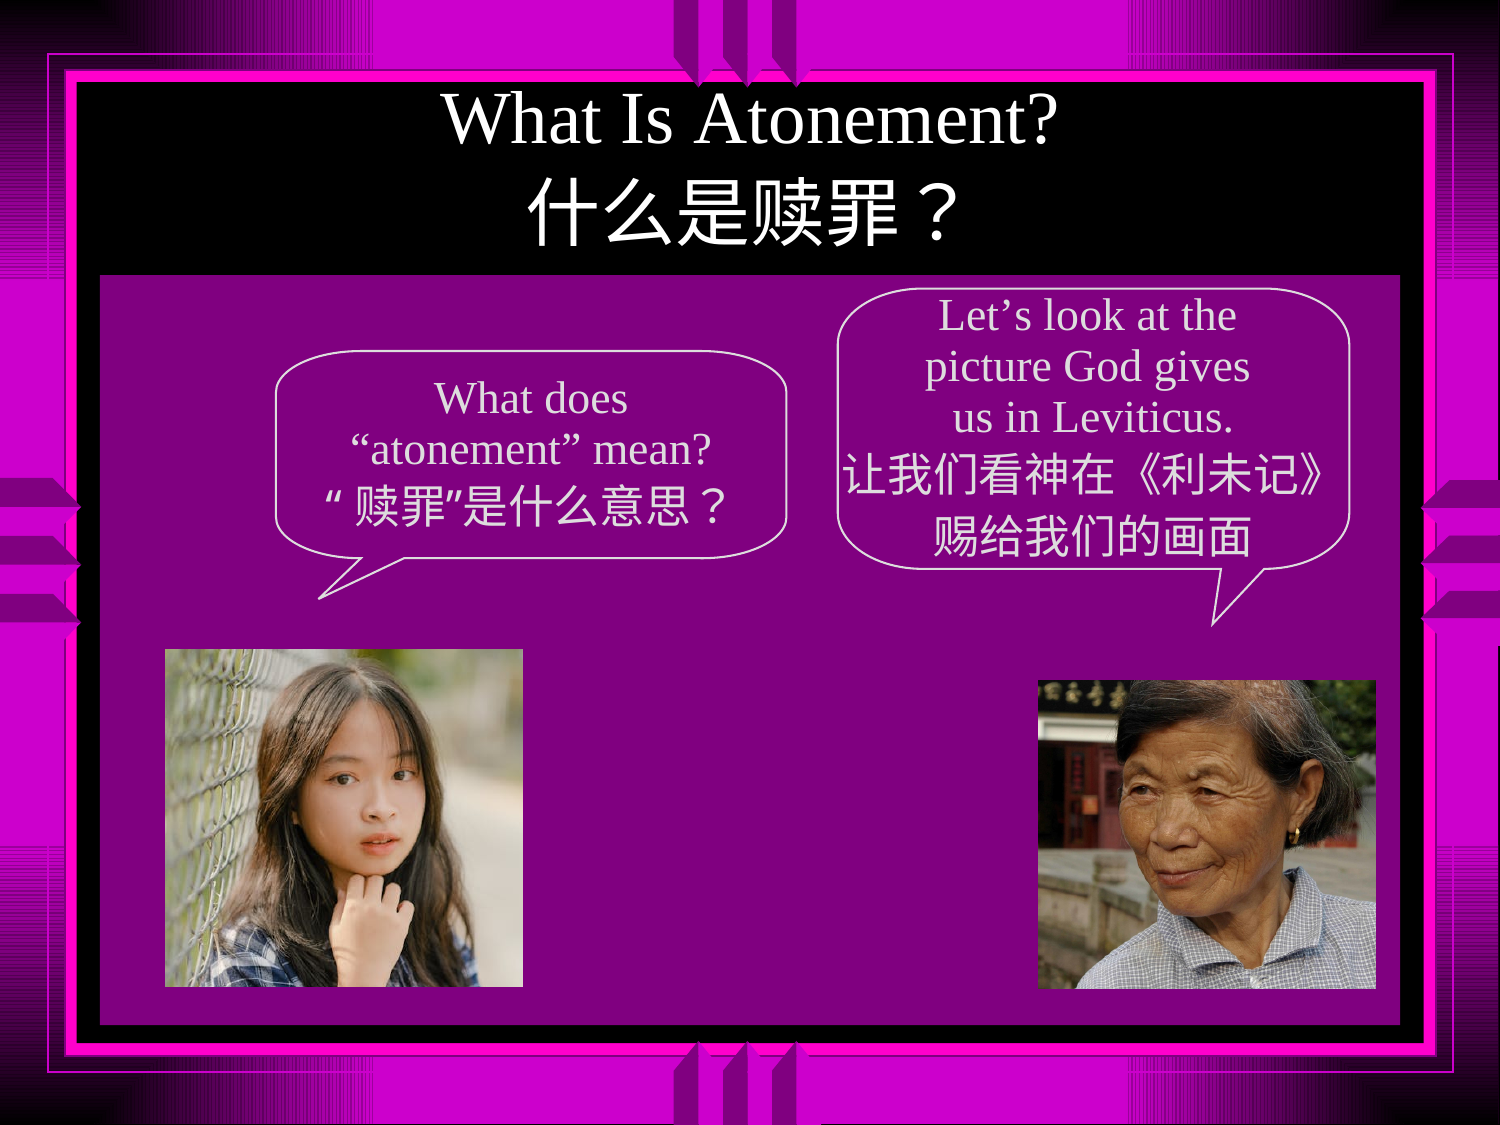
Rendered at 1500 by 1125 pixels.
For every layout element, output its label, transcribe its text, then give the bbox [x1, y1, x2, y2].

text_box Let’s look at the picture God gives us in Leviticus. 让我们看神在《利未记》 赐给我们的画面 [837, 288, 1350, 625]
text_box [99, 275, 1401, 1026]
picture [165, 649, 523, 987]
title What Is Atonement? 什么是赎罪？ [112, 82, 1388, 270]
text_box What does “atonement” mean? “赎罪”是什么意思？ [275, 351, 787, 599]
picture [1038, 680, 1376, 989]
